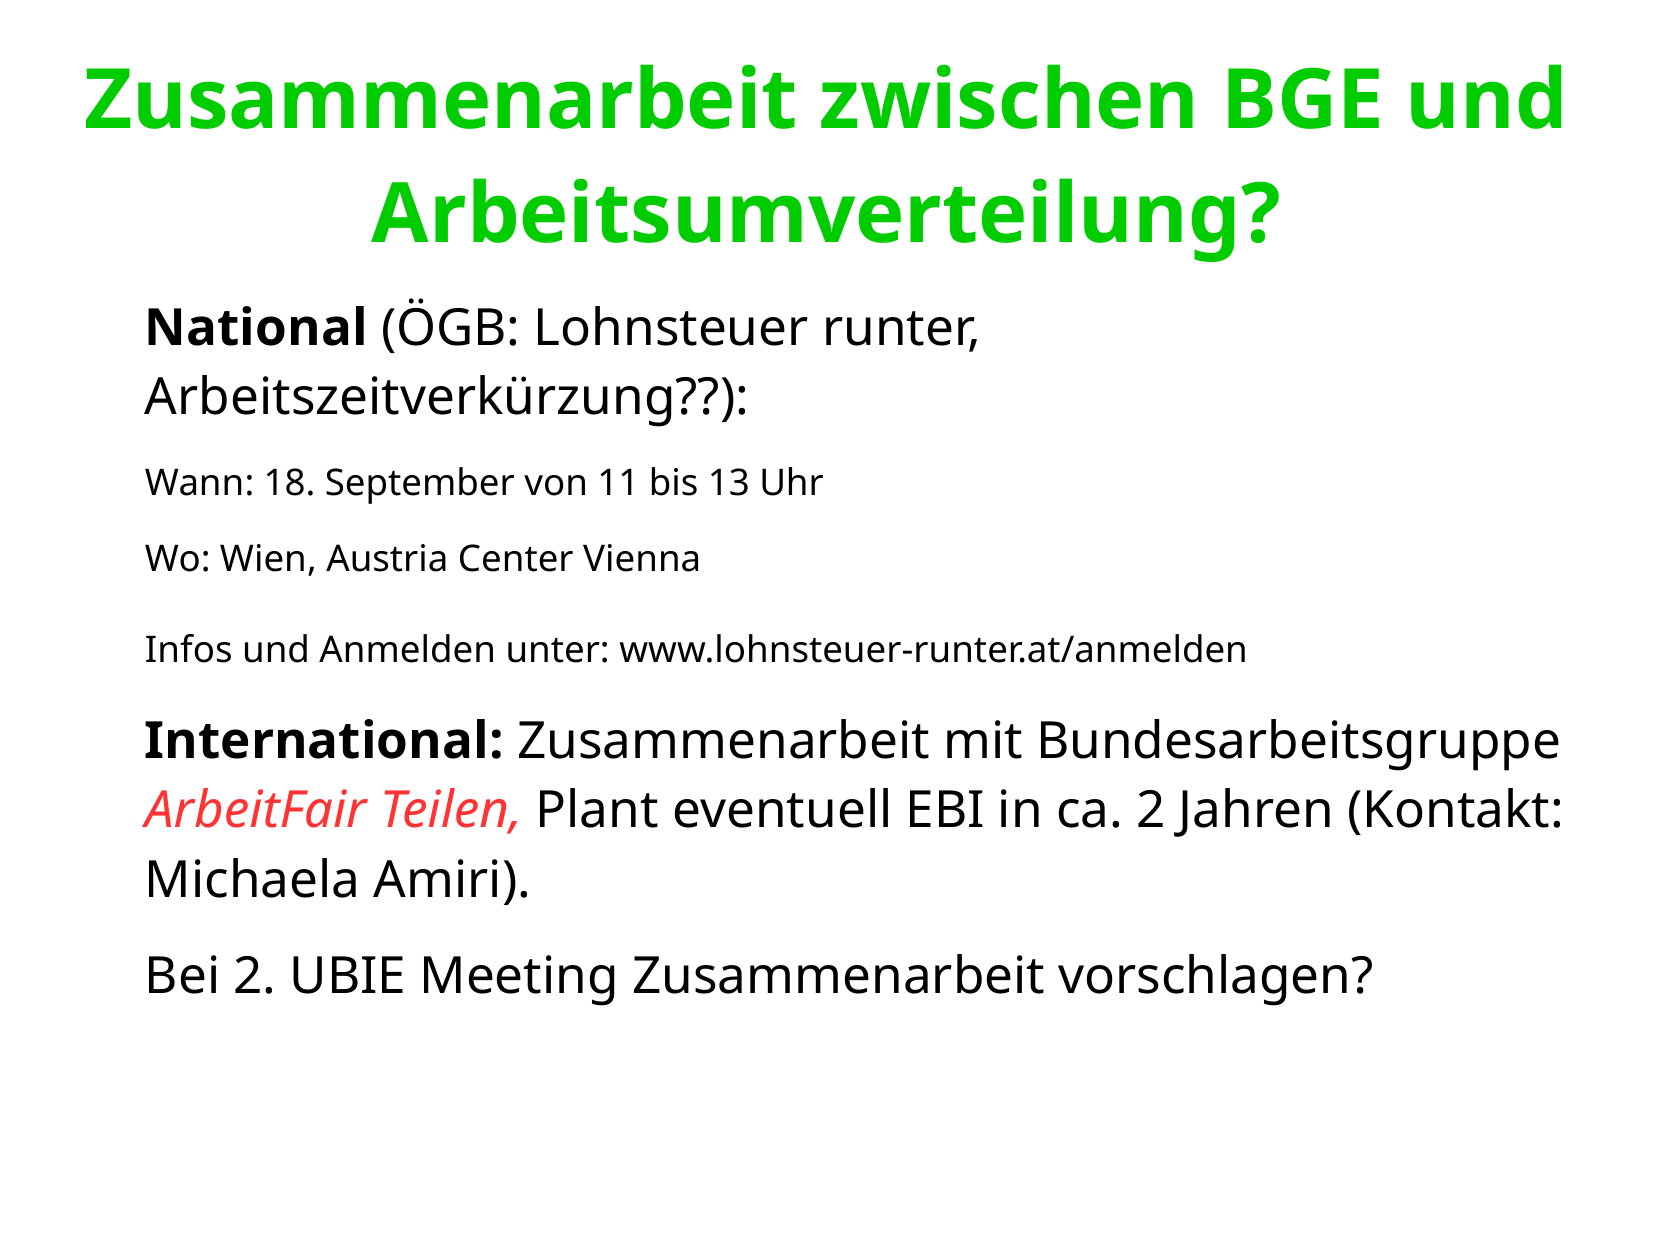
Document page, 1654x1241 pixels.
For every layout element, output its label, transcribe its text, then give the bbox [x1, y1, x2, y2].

list National (ÖGB: Lohnsteuer runter, Arbeitszeitverkürzung??): Wann: 18. September von 11 bis 13 Uhr Wo: Wien, Austria Center Vienna Infos und Anmelden unter: www.lohnsteuer-runter.at/anmelden International: Zusammenarbeit mit Bundesarbeitsgruppe ArbeitFair Teilen, Plant eventuell EBI in ca. 2 Jahren (Kontakt: Michaela Amiri). Bei 2. UBIE Meeting Zusammenarbeit vorschlagen? [82, 290, 1571, 1010]
title Zusammenarbeit zwischen BGE und Arbeitsumverteilung? [82, 49, 1571, 257]
